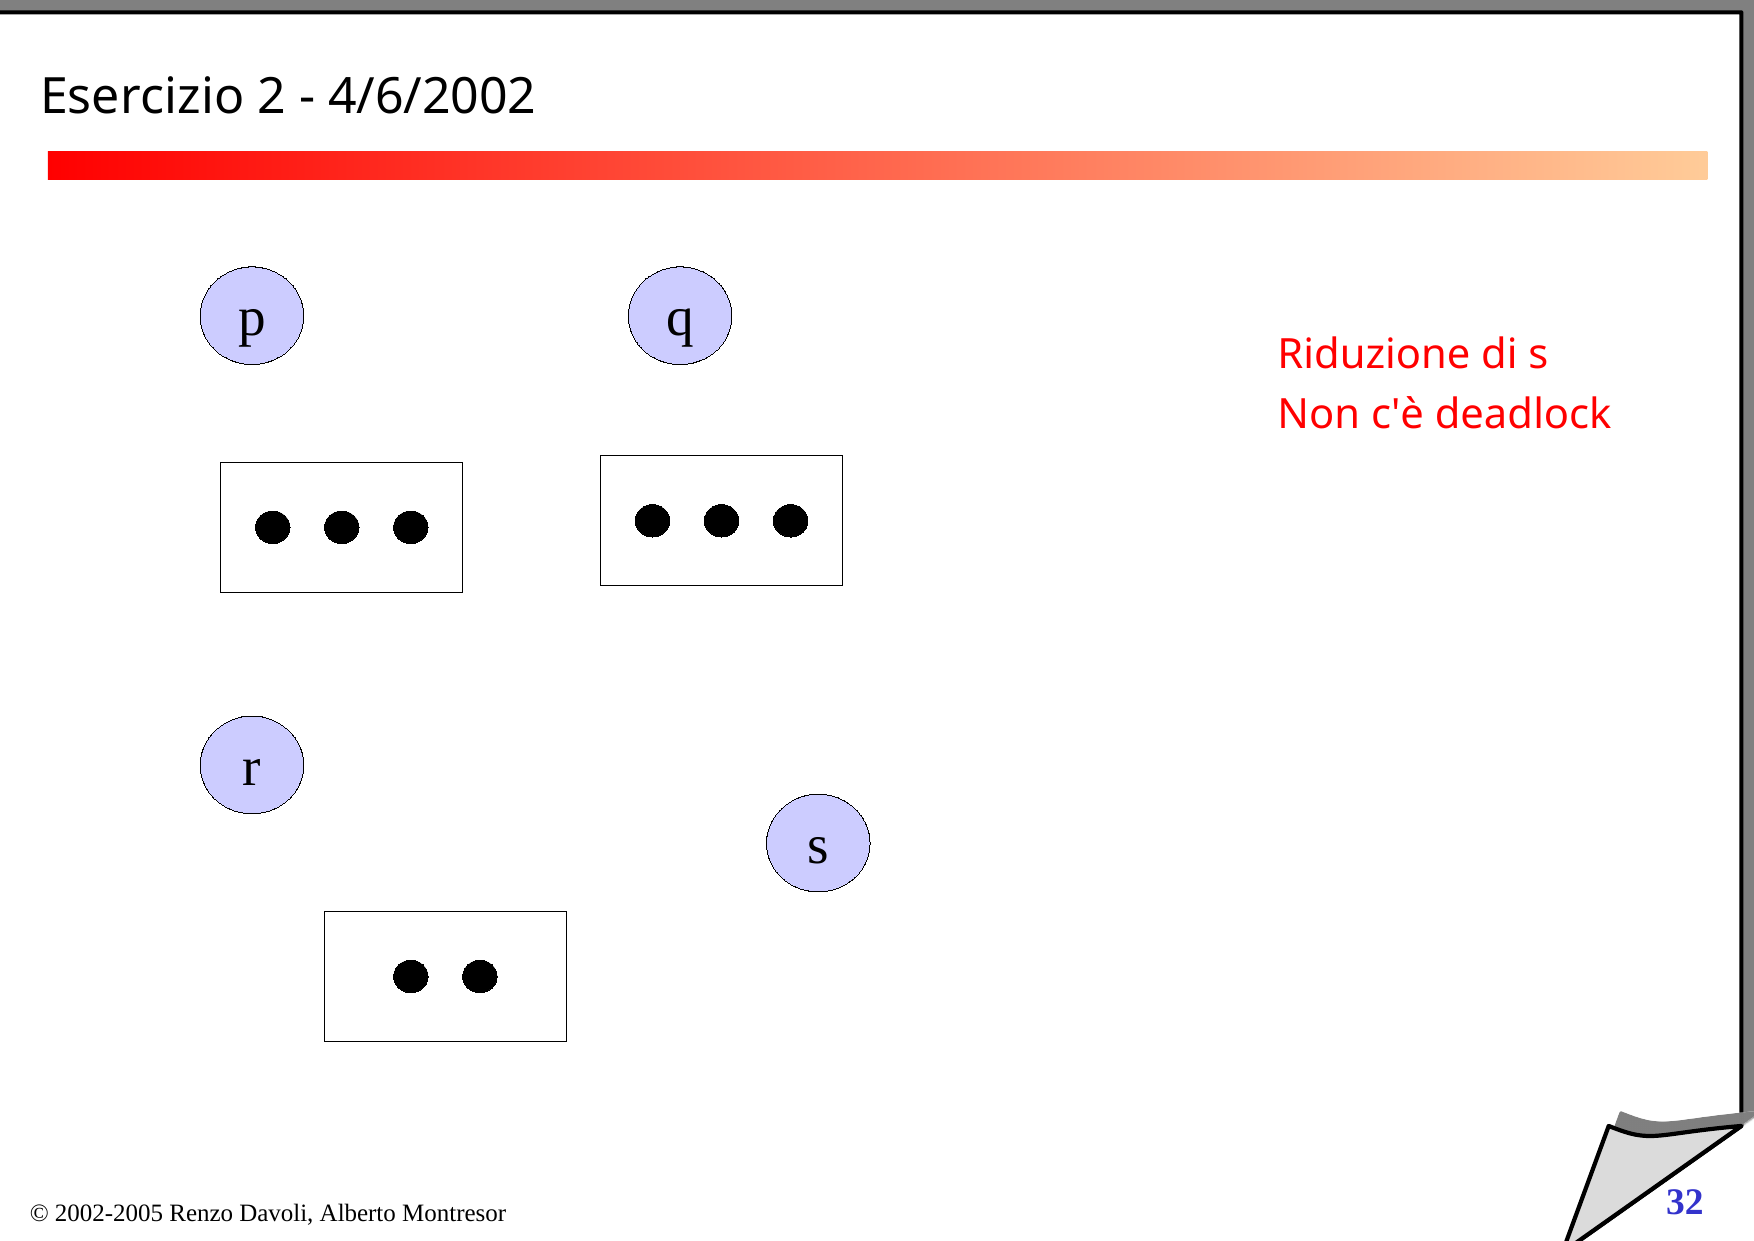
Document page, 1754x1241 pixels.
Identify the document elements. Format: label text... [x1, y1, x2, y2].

text_box [773, 504, 808, 538]
text_box [324, 511, 360, 544]
text_box [393, 960, 429, 993]
text_box [704, 504, 739, 538]
text_box q [750, 152, 754, 179]
text_box p [200, 266, 304, 365]
text_box [462, 960, 498, 993]
text_box s [766, 794, 871, 892]
text_box Riduzione di s Non c'è deadlock [1277, 321, 1667, 453]
text_box q [628, 266, 732, 365]
text_box [255, 511, 291, 544]
text_box r [200, 716, 304, 814]
text_box [635, 504, 670, 538]
title Esercizio 2 - 4/6/2002 [40, 49, 1714, 144]
text_box [393, 511, 429, 544]
